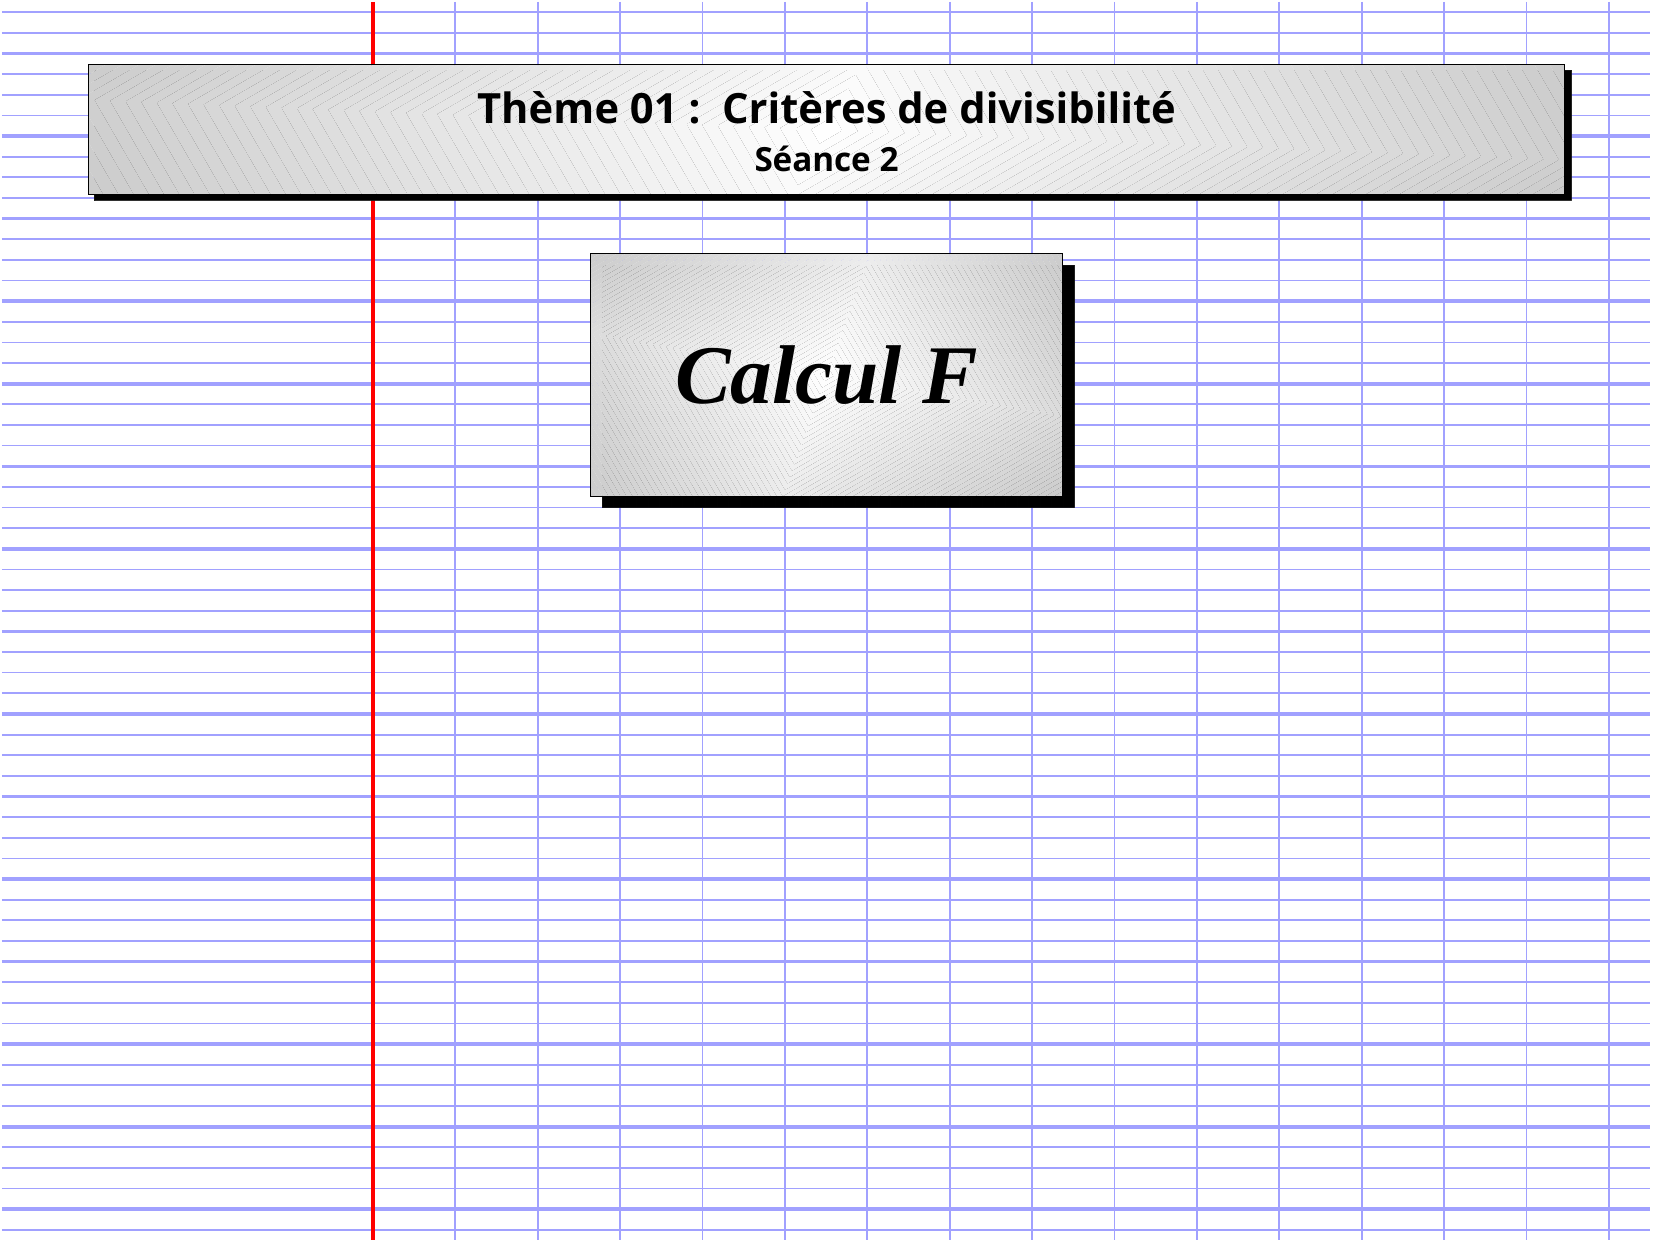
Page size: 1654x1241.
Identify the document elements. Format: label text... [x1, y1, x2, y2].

text_box Thème 01 : Critères de divisibilité Séance 2 [88, 64, 1565, 195]
text_box Calcul F [590, 253, 1063, 497]
picture [0, 0, 1654, 1241]
